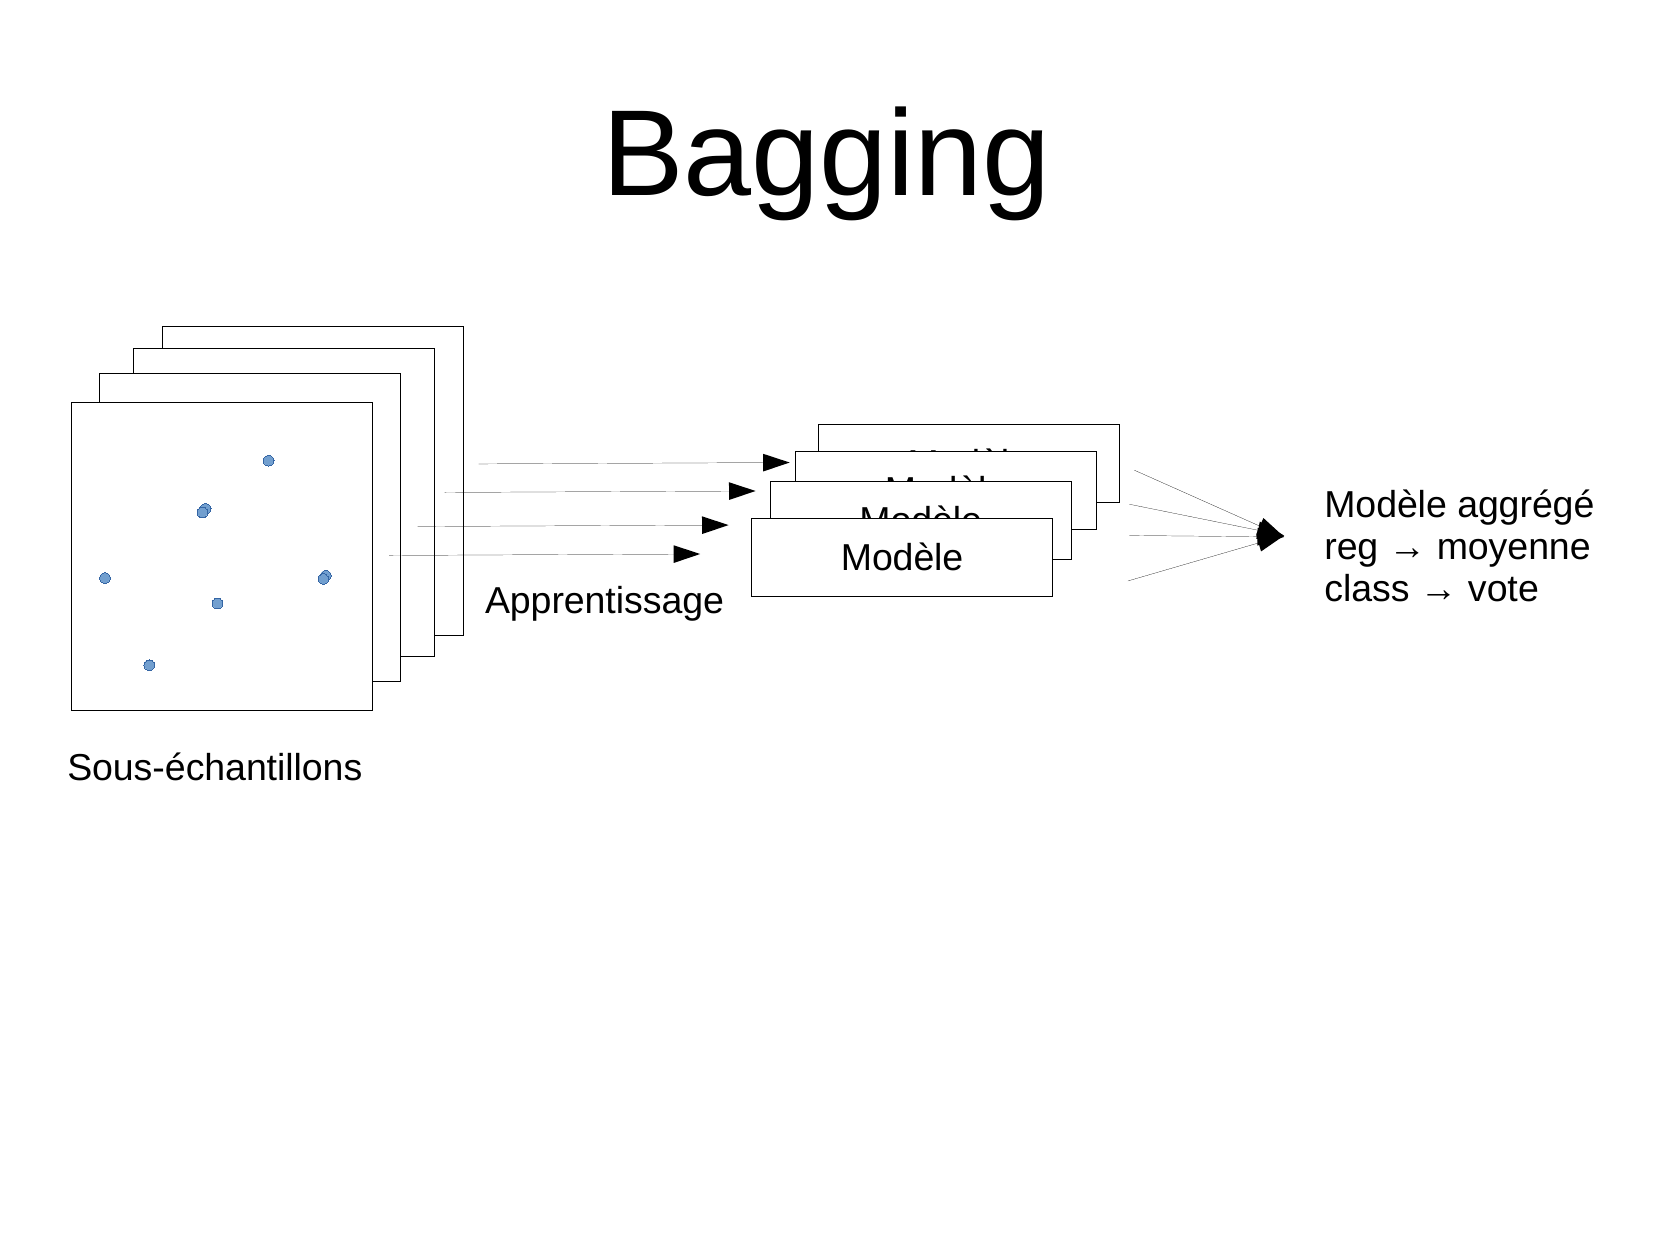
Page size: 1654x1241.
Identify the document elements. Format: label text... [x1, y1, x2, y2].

title Bagging [82, 49, 1571, 257]
text_box Modèle [751, 518, 1053, 597]
text_box Apprentissage [470, 572, 739, 630]
text_box [71, 326, 464, 711]
text_box Modèle [818, 424, 1120, 503]
text_box Modèle aggrégé reg → moyenne class → vote [1309, 475, 1641, 617]
text_box Modèle [795, 451, 1097, 530]
text_box Sous-échantillons [52, 738, 401, 800]
text_box Modèle [770, 481, 1072, 560]
